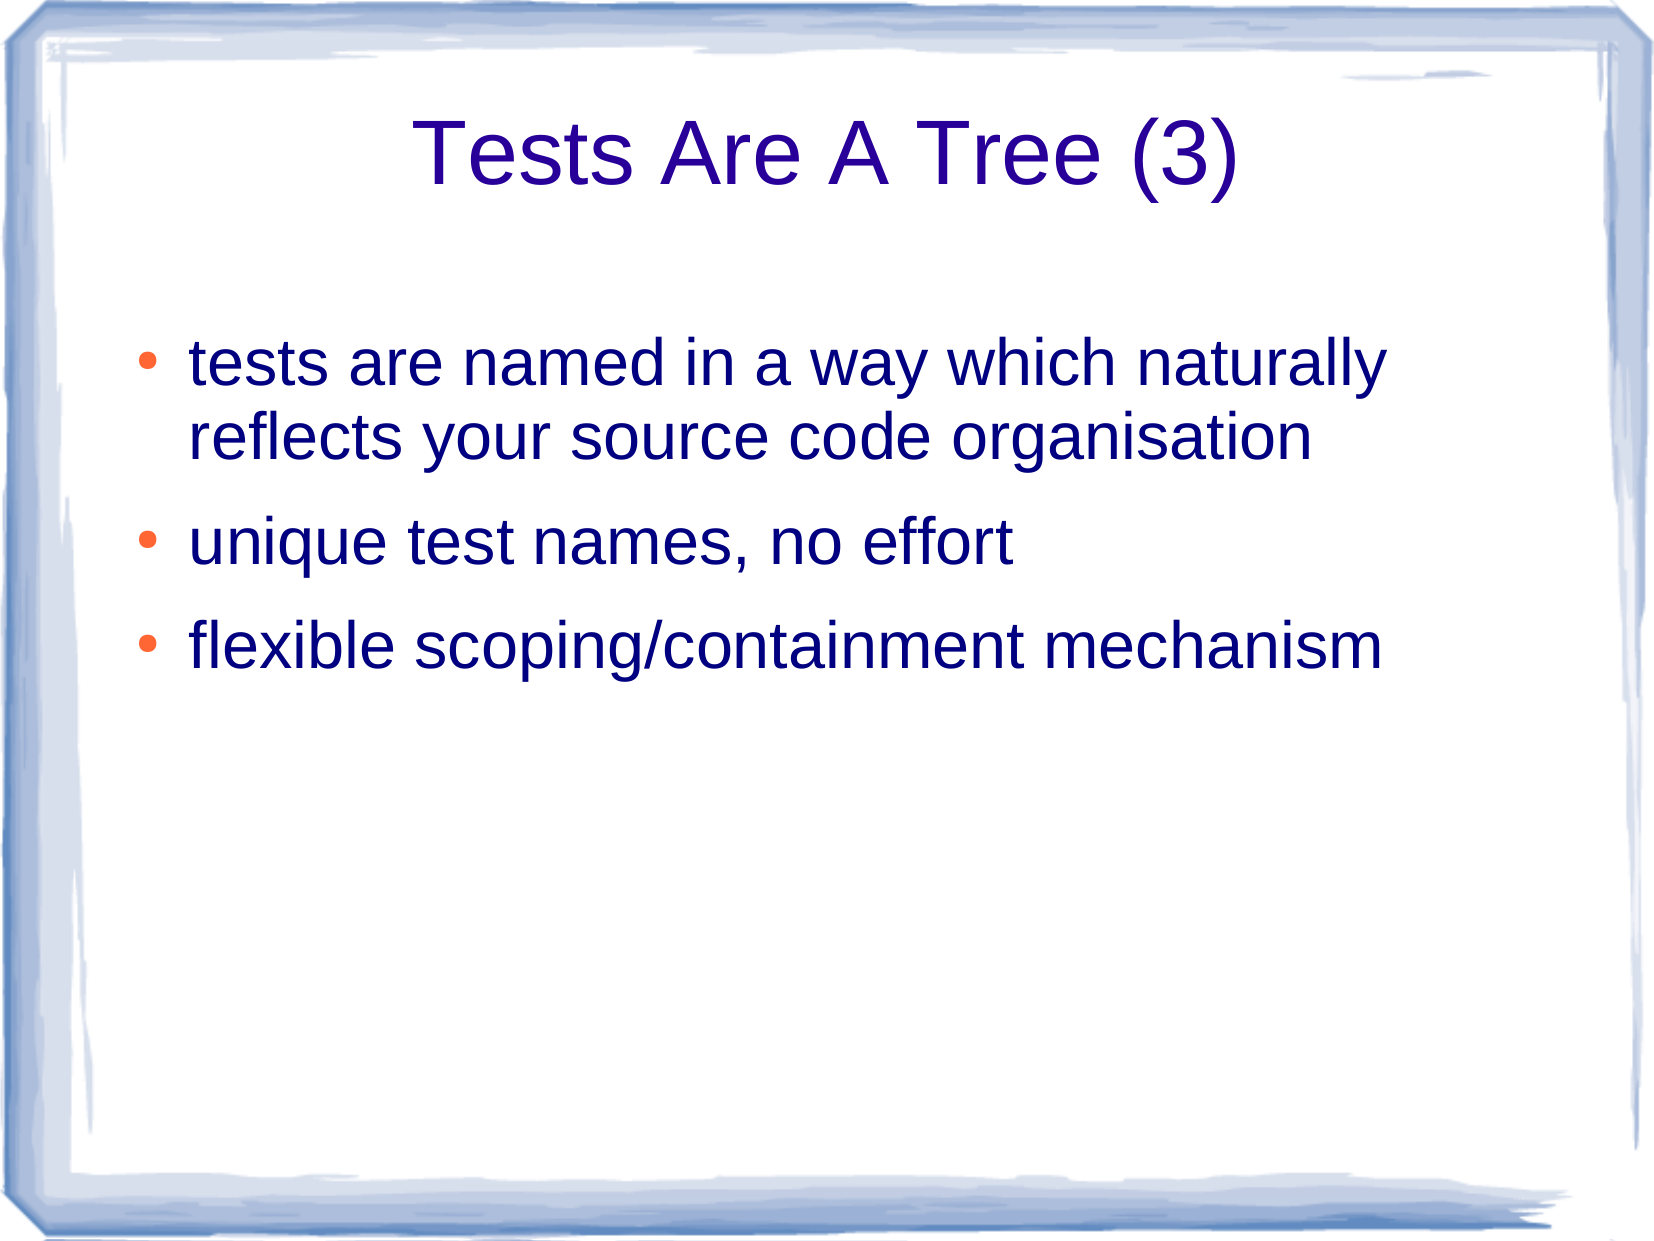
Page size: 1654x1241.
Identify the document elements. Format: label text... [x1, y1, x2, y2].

list tests are named in a way which naturally reflects your source code organisation unique test names, no effort flexible scoping/containment mechanism [118, 324, 1571, 1129]
title Tests Are A Tree (3) [82, 56, 1571, 250]
picture [0, 0, 1654, 1241]
